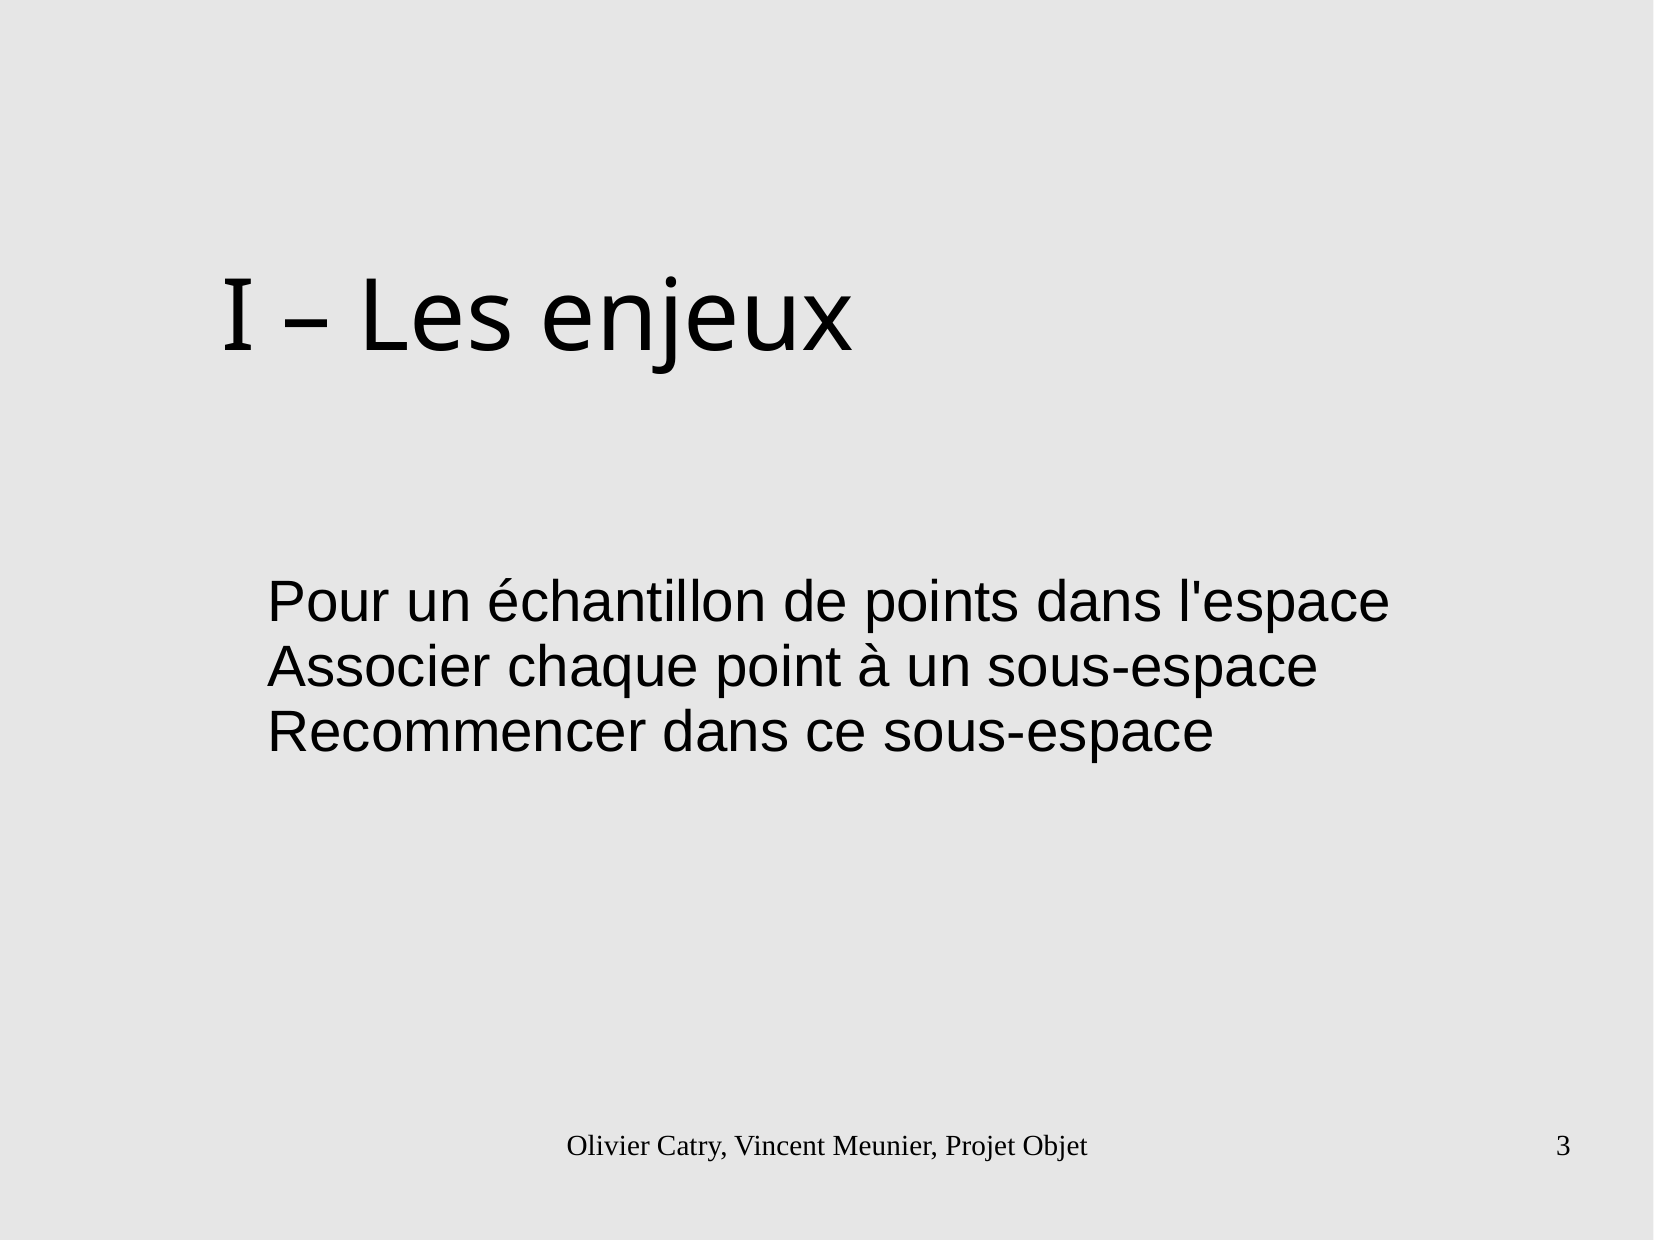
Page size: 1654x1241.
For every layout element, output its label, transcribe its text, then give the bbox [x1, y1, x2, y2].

text_box Pour un échantillon de points dans l'espace Associer chaque point à un sous-espace Recommencer dans ce sous-espace [236, 561, 1506, 1093]
text_box I – Les enjeux [206, 236, 1506, 373]
